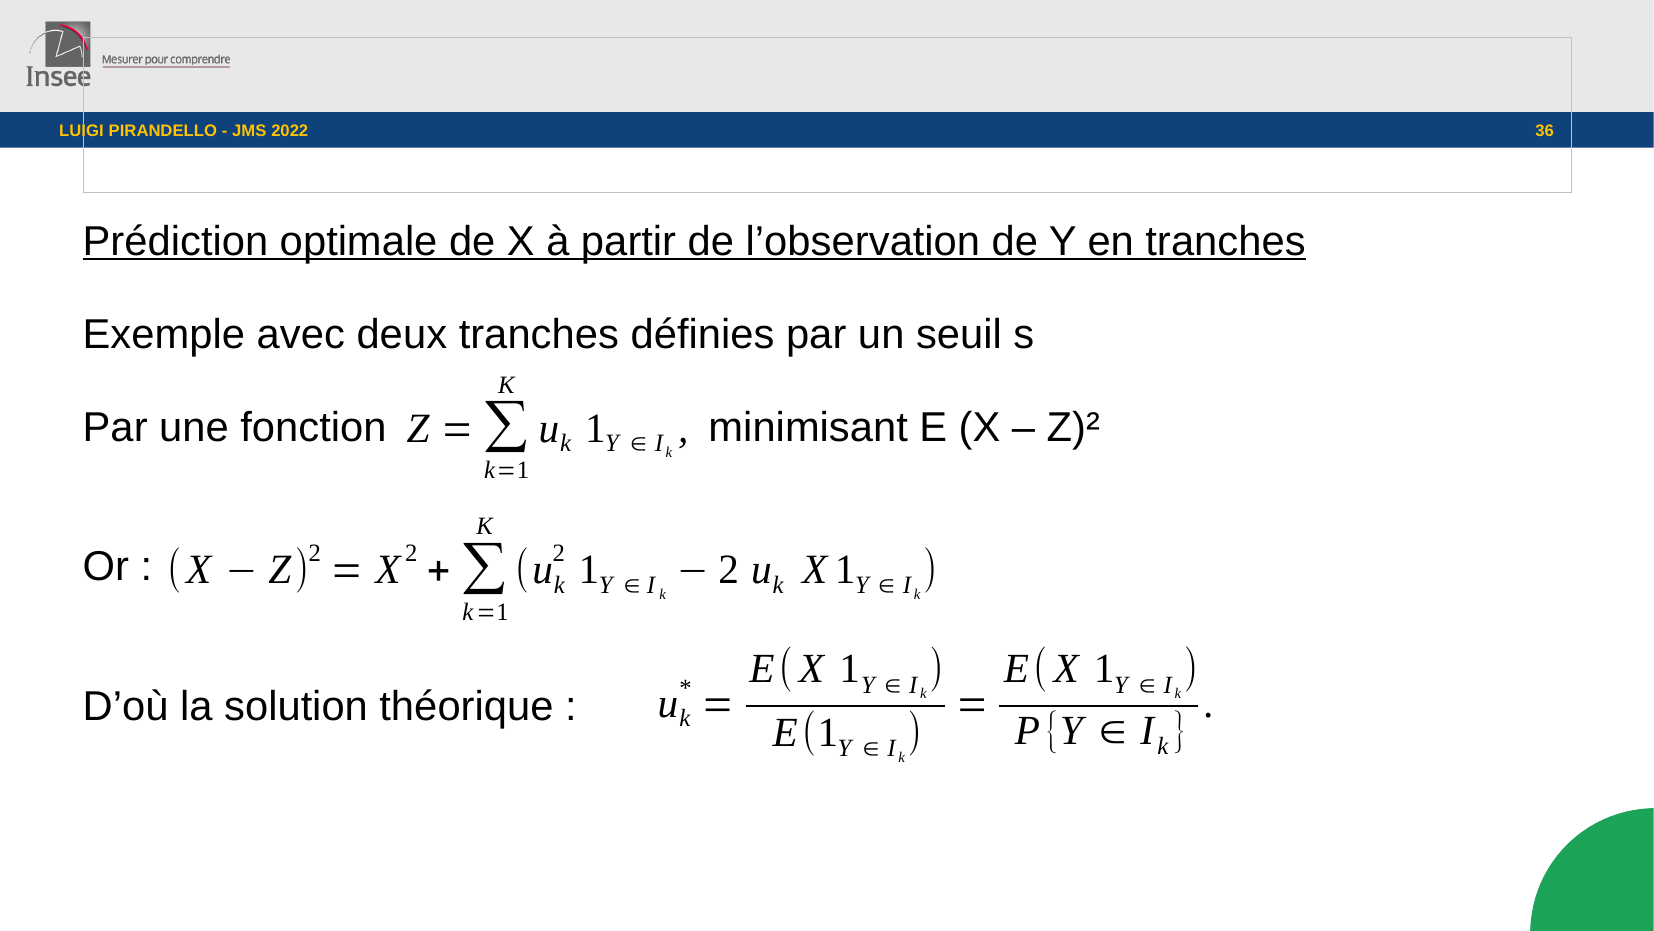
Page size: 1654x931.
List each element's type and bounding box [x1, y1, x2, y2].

picture [23, 0, 230, 89]
chart [651, 645, 1222, 765]
chart [161, 513, 944, 626]
picture [1530, 808, 1654, 931]
picture [84, 38, 230, 89]
chart [398, 371, 695, 484]
